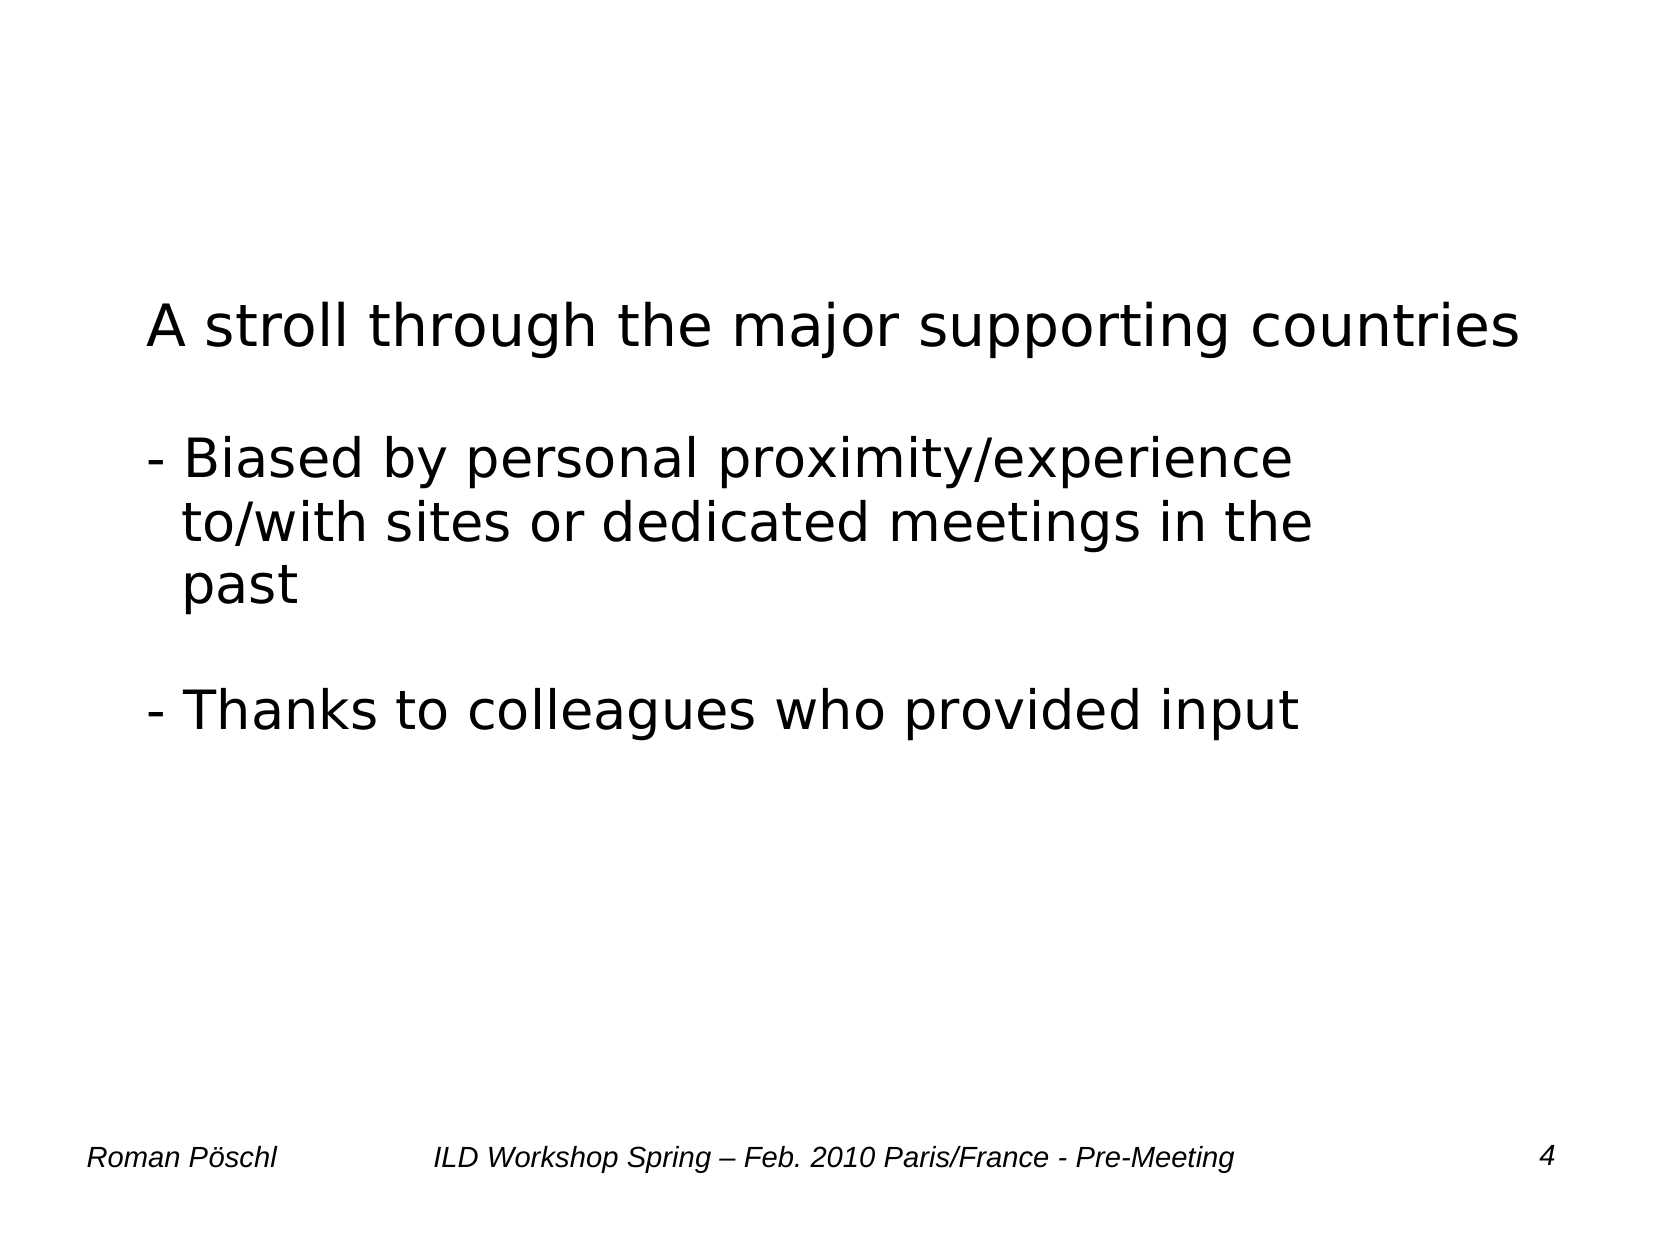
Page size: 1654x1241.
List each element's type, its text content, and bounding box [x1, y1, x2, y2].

text_box A stroll through the major supporting countries - Biased by personal proximity/experience to/with sites or dedicated meetings in the past - Thanks to colleagues who provided input [146, 292, 1523, 806]
